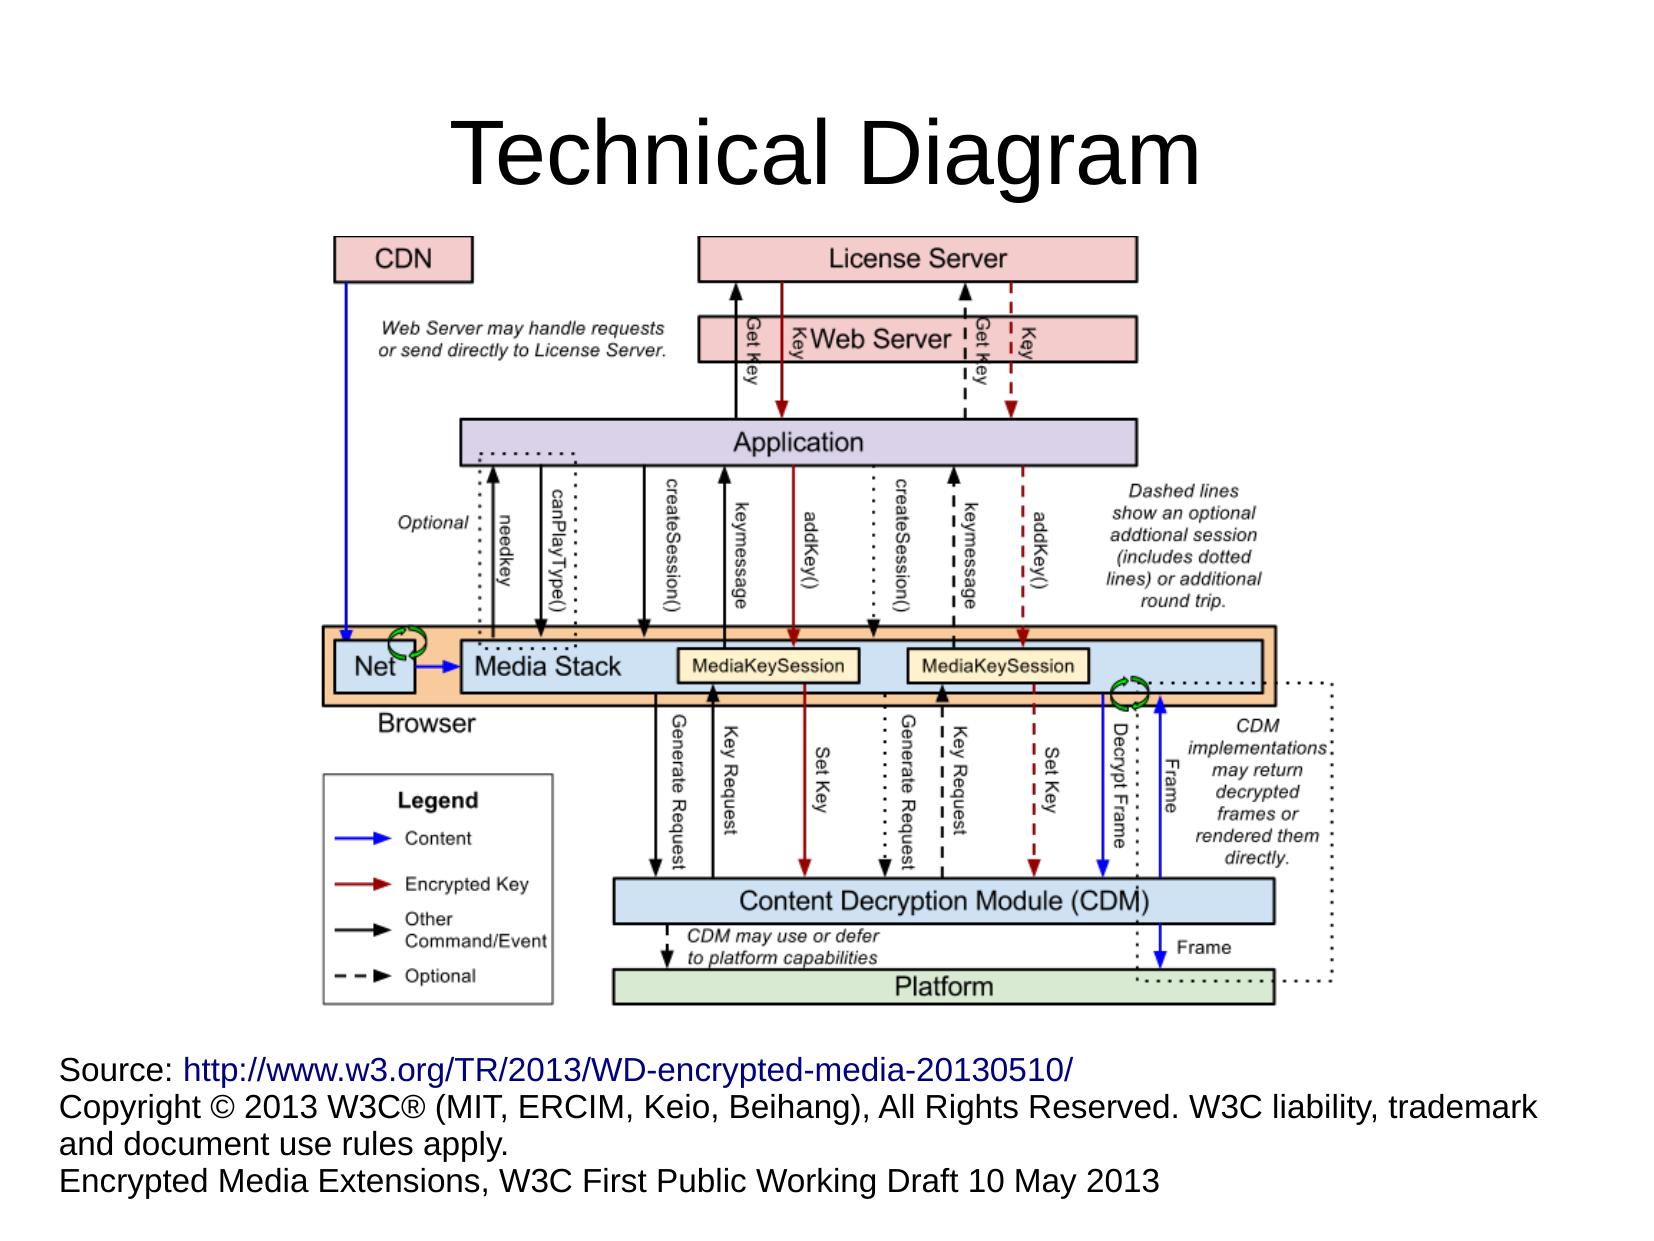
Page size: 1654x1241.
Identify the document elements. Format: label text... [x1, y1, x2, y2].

picture [312, 236, 1344, 1010]
text_box Source: http://www.w3.org/TR/2013/WD-encrypted-media-20130510/ Copyright © 2013 W3C® (MIT, ERCIM, Keio, Beihang), All Rights Reserved. W3C liability, trademark and document use rules apply. Encrypted Media Extensions, W3C First Public Working Draft 10 May 2013 [59, 1051, 1583, 1237]
title Technical Diagram [82, 49, 1571, 257]
